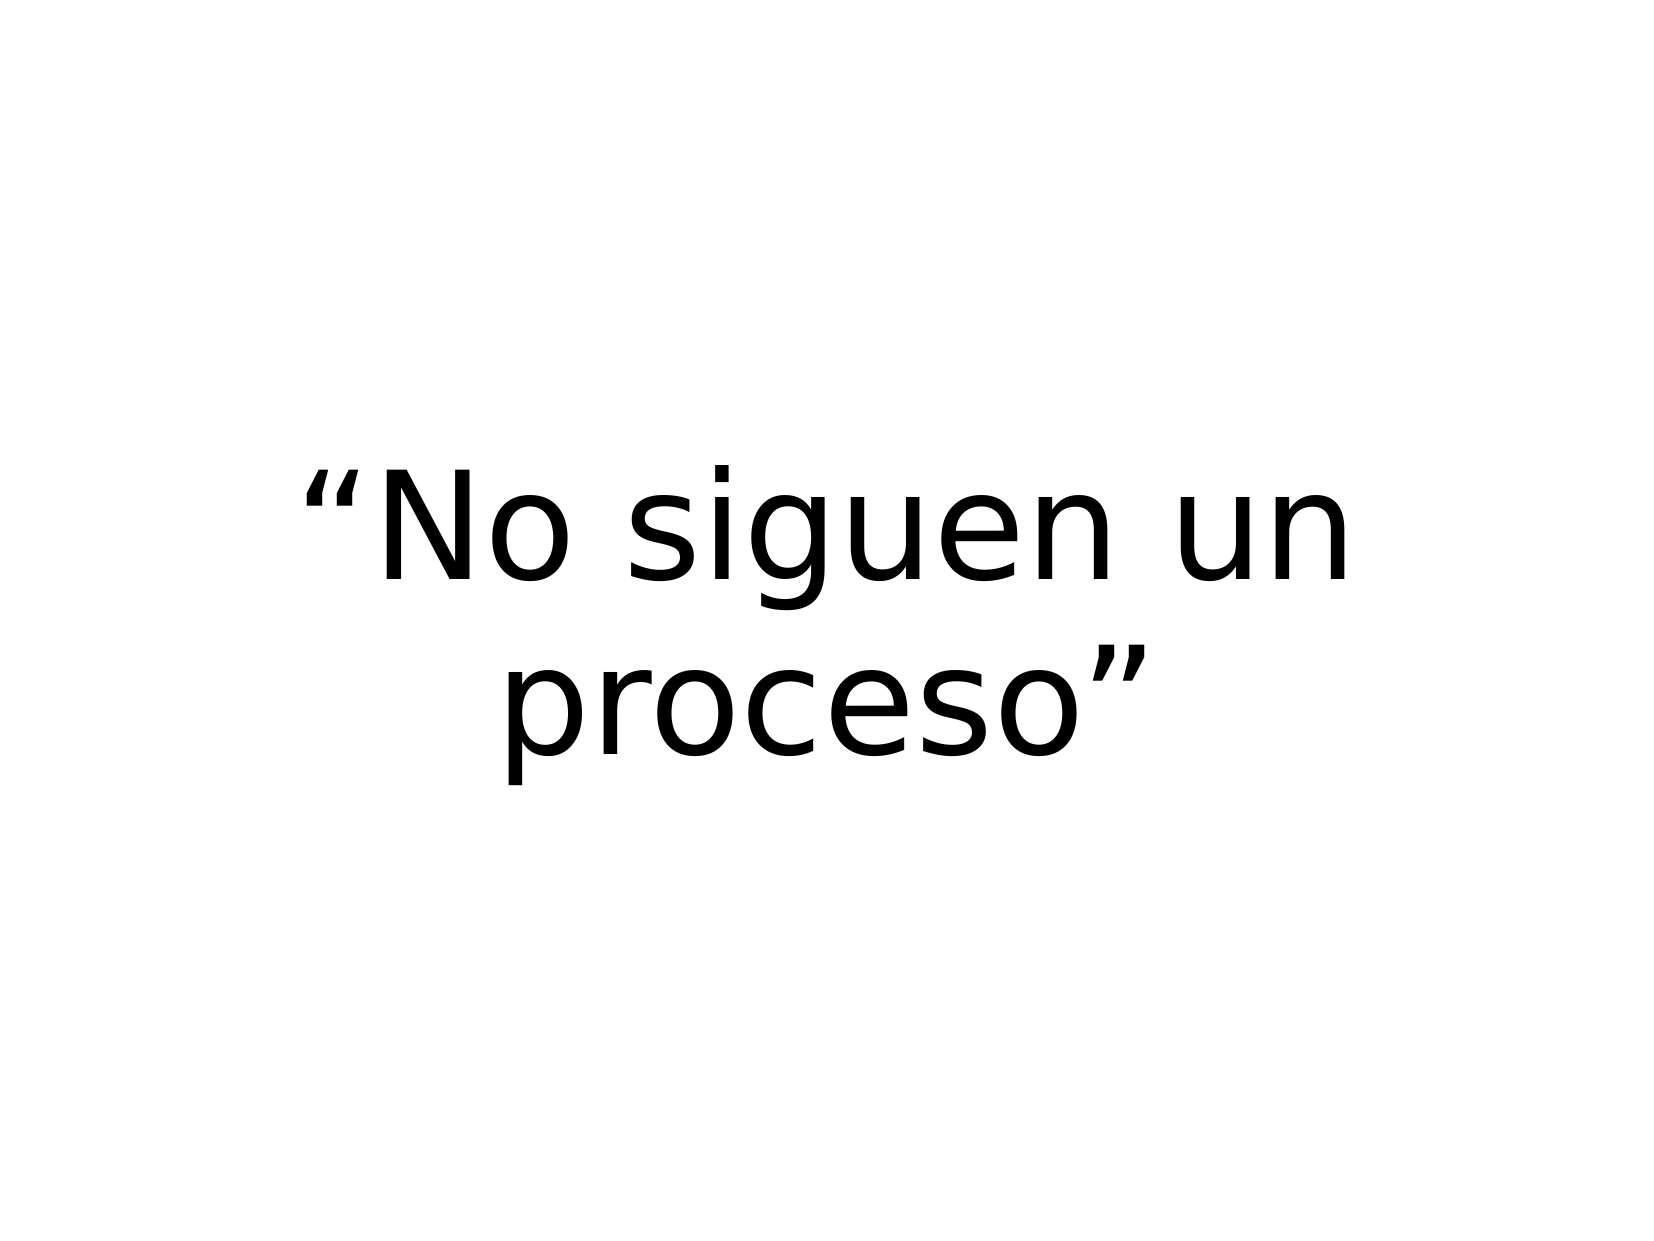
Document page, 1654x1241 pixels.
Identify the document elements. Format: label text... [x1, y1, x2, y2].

title “No siguen un proceso” [82, 56, 1571, 1174]
